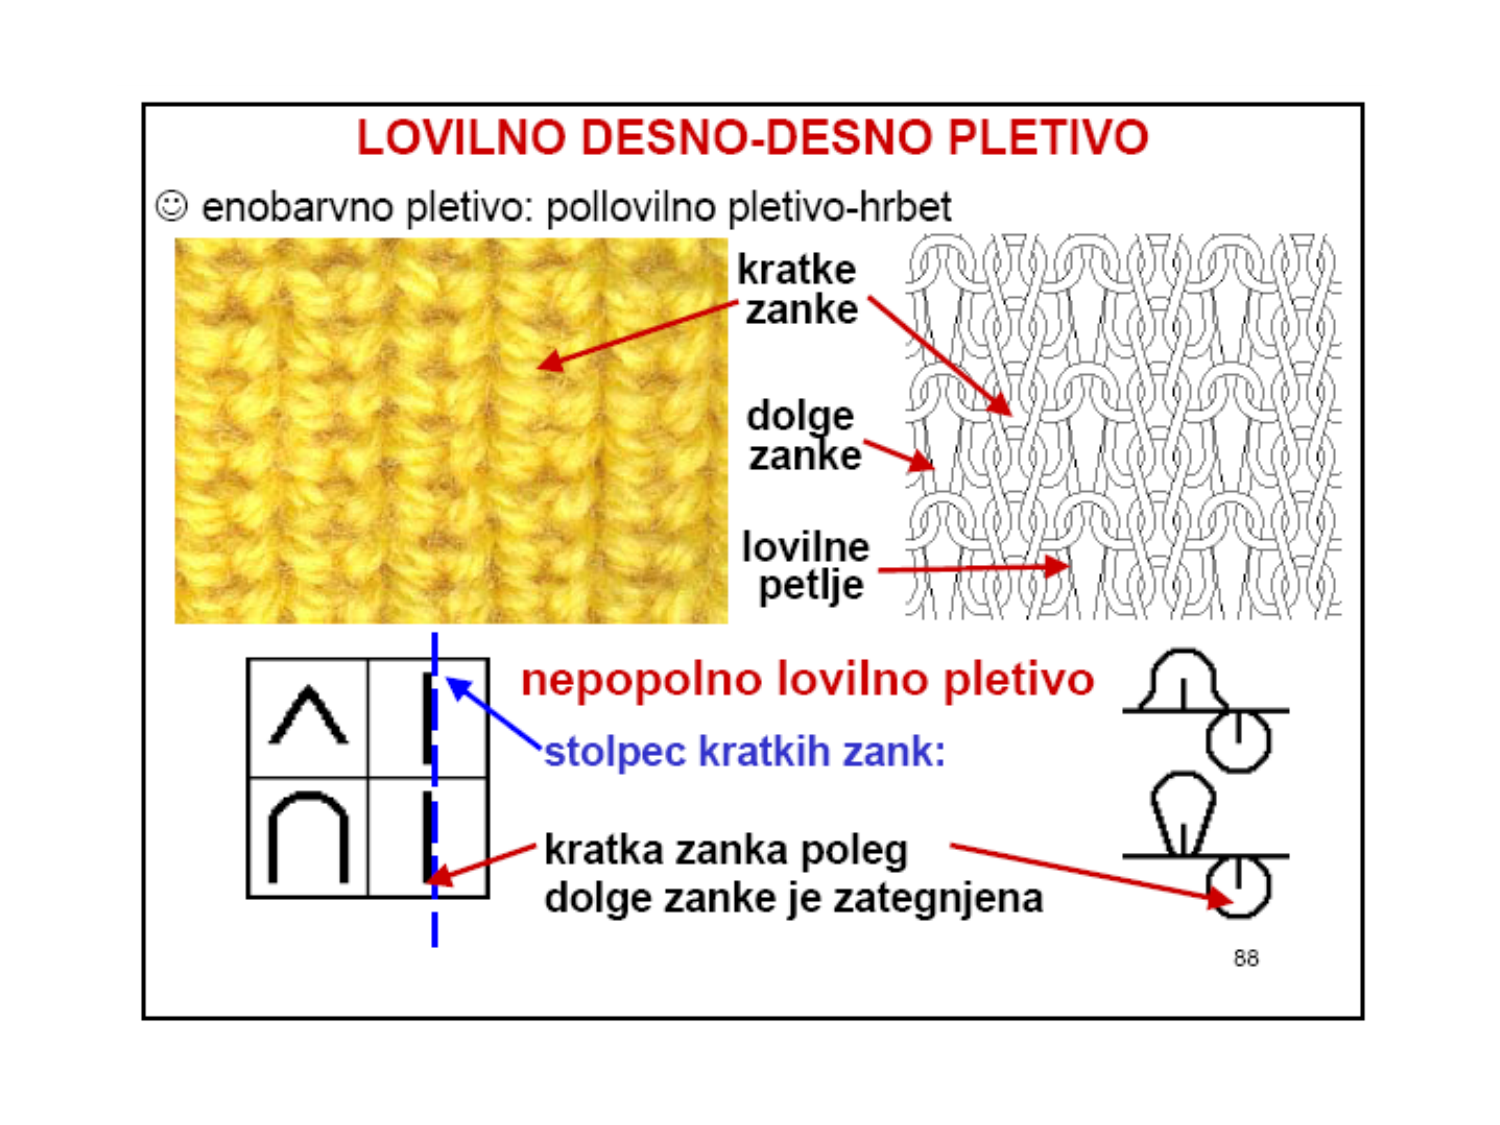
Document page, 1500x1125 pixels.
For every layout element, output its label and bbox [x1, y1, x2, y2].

picture [117, 84, 1382, 1042]
